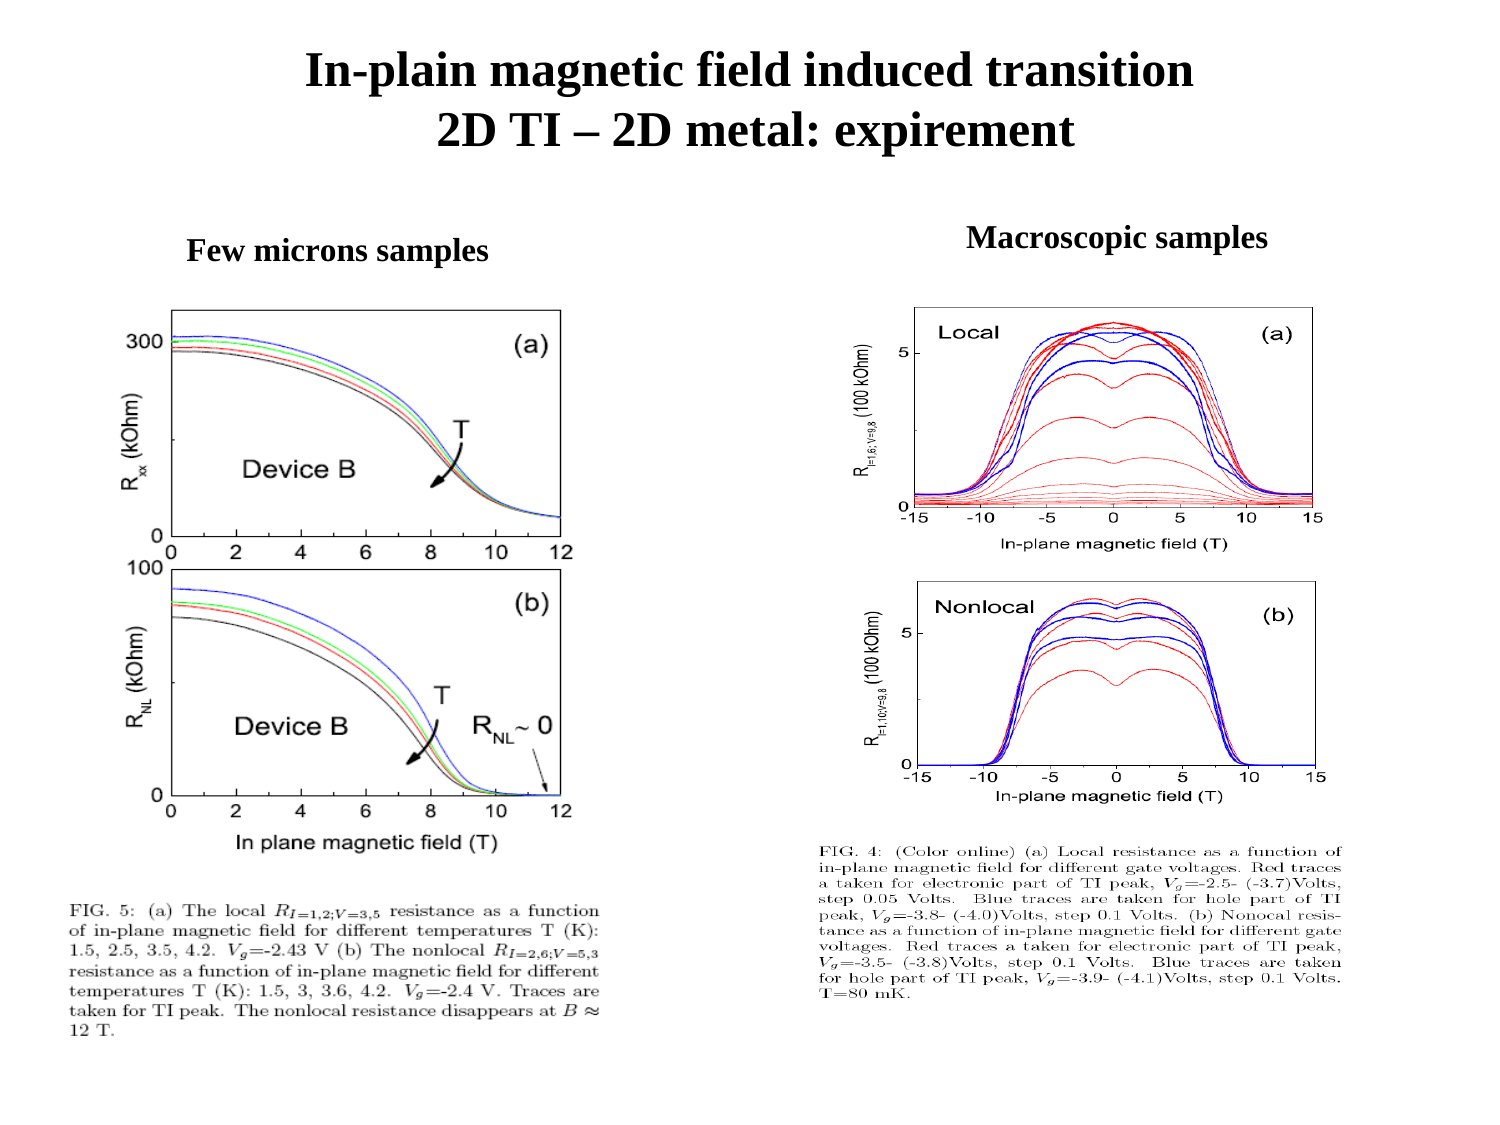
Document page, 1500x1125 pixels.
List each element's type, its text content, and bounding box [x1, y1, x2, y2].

title In-plain magnetic field induced transition 2D TI – 2D metal: expirement [64, 28, 1447, 164]
text_box Few microns samples [171, 219, 505, 276]
text_box [809, 290, 1365, 1010]
text_box Macroscopic samples [951, 207, 1284, 264]
picture [64, 290, 644, 1047]
